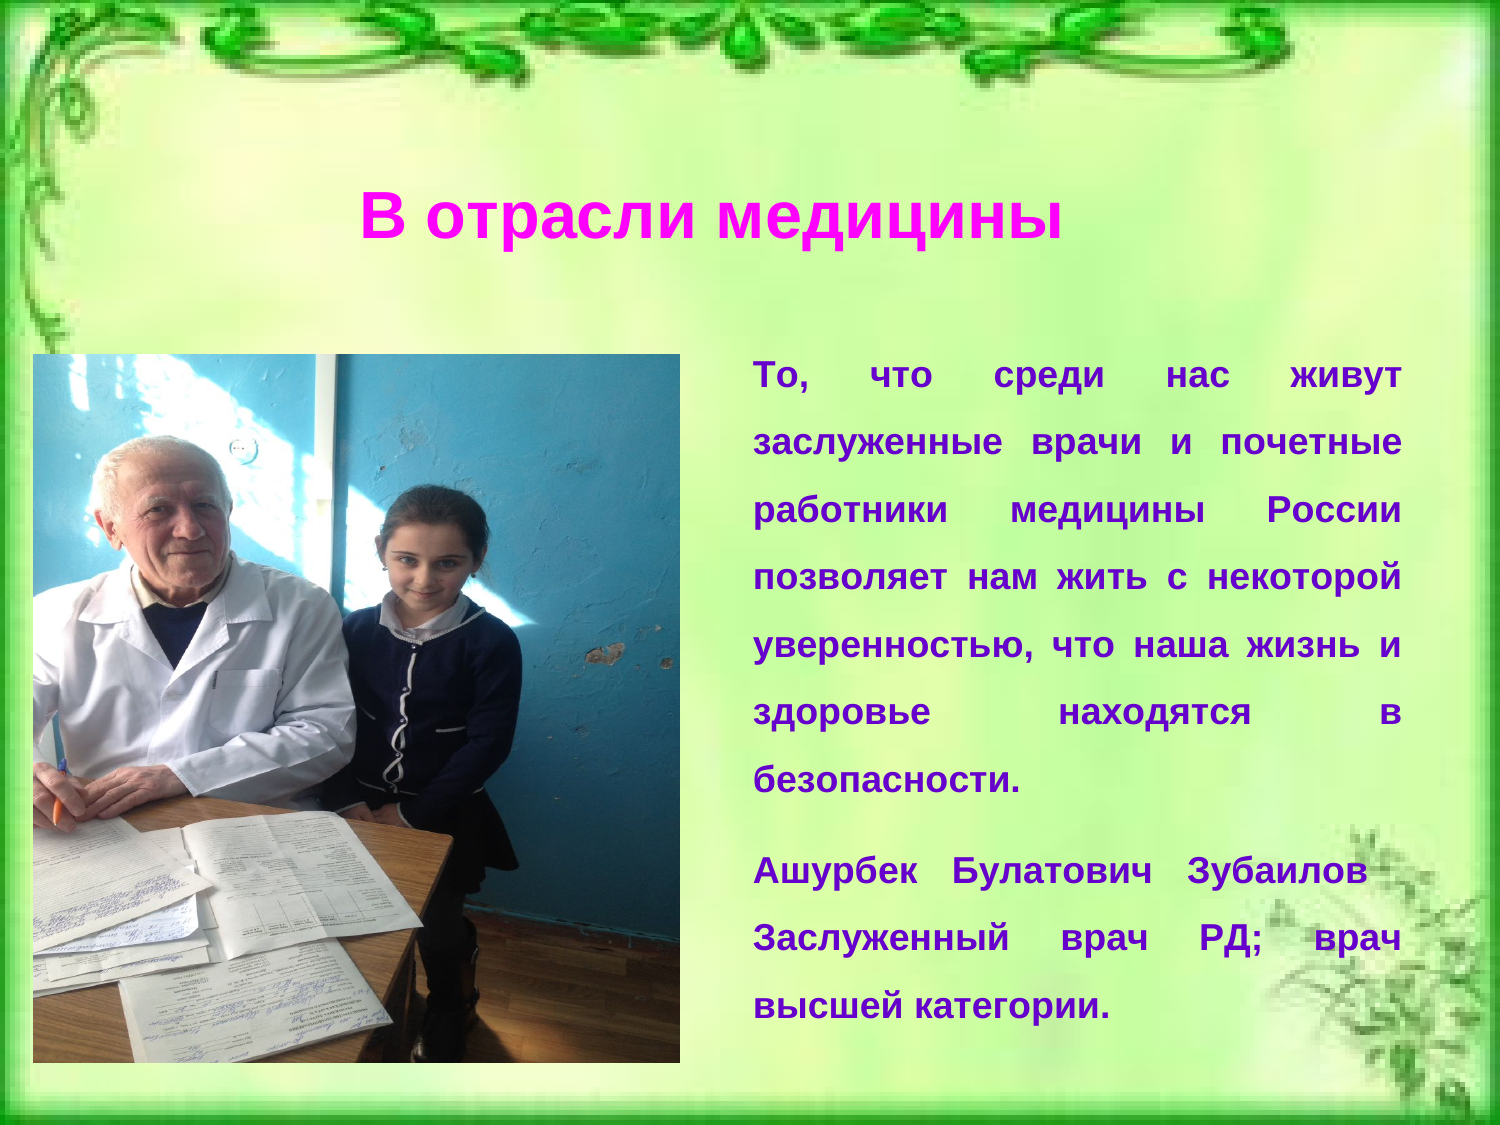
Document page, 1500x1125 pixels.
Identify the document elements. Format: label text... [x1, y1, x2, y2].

text_box То, что среди нас живут заслуженные врачи и почетные работники медицины России позволяет нам жить с некоторой уверенностью, что наша жизнь и здоровье находятся в безопасности. Ашурбек Булатович Зубаилов Заслуженный врач РД; врач высшей категории. [738, 319, 1418, 1034]
text_box В отрасли медицины [29, 123, 1447, 260]
picture [0, 0, 1500, 1125]
